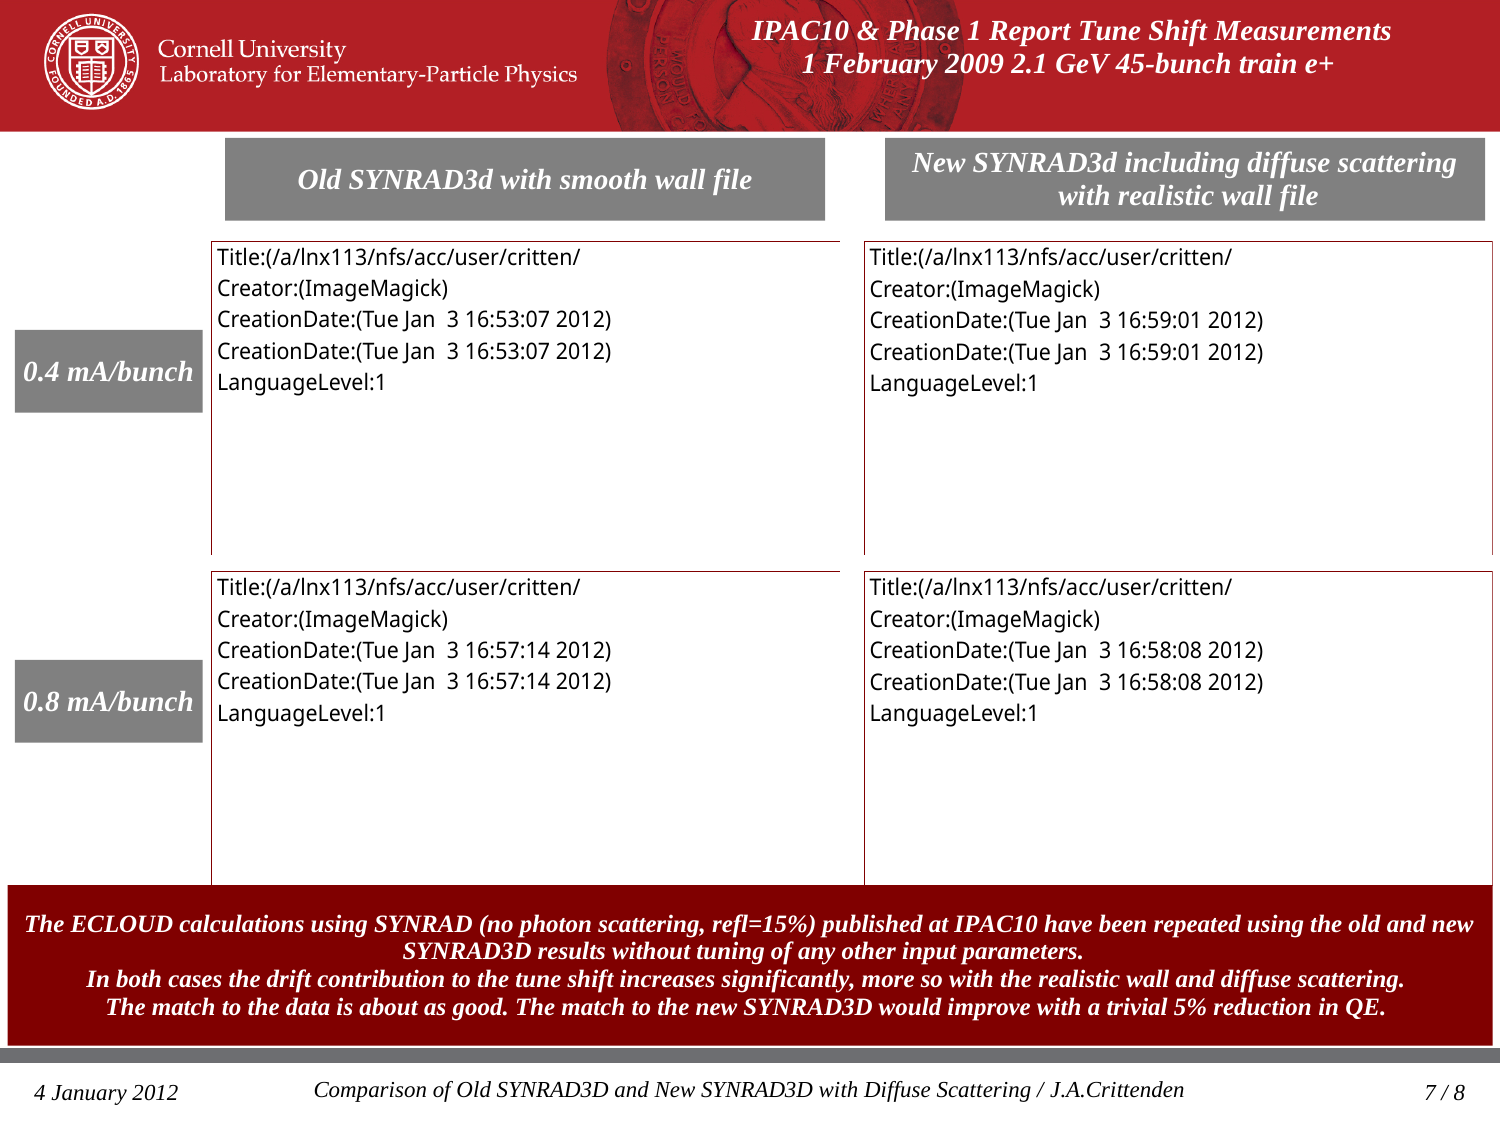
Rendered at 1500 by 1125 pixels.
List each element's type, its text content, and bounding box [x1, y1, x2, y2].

text_box 0.4 mA/bunch [14, 329, 203, 413]
picture [862, 239, 1493, 555]
picture [210, 239, 841, 555]
picture [210, 570, 841, 886]
text_box Old SYNRAD3d with smooth wall file [225, 137, 826, 221]
text_box IPAC10 & Phase 1 Report Tune Shift Measurements 1 February 2009 2.1 GeV 45-bunch train e+ [637, 0, 1500, 128]
text_box 0.8 mA/bunch [14, 659, 203, 743]
picture [862, 570, 1493, 886]
text_box The ECLOUD calculations using SYNRAD (no photon scattering, refl=15%) published at IPAC10 have been repeated using the old and new SYNRAD3D results without tuning of any other input parameters. In both cases the drift contribution to the tune shift increases significantly, more so with the realistic wall and diffuse scattering. The match to the data is about as good. The match to the new SYNRAD3D would improve with a trivial 5% reduction in QE. [7, 885, 1493, 1046]
picture [0, 0, 1500, 132]
text_box New SYNRAD3d including diffuse scattering with realistic wall file [885, 137, 1486, 221]
